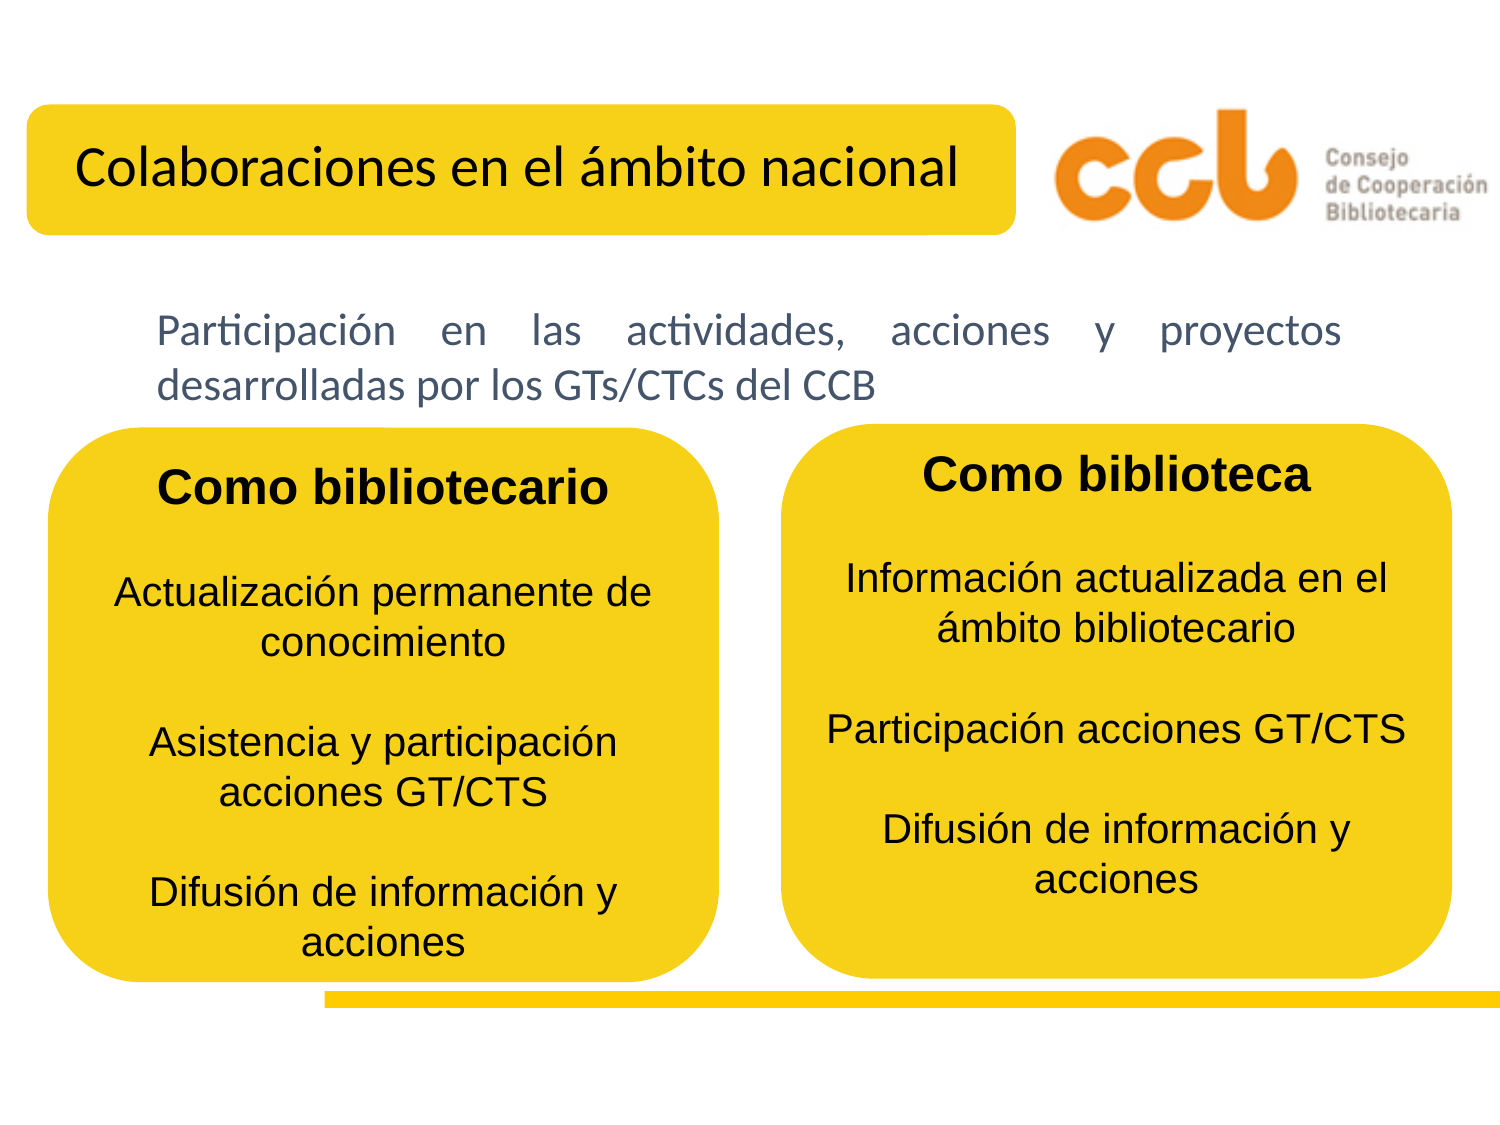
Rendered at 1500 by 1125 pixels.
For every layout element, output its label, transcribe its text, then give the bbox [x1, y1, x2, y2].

picture [1044, 88, 1500, 248]
list Participación en las actividades, acciones y proyectos desarrolladas por los GTs/CTCs del CCB [141, 292, 1359, 426]
text_box Como biblioteca Información actualizada en el ámbito bibliotecario Participación acciones GT/CTS Difusión de información y acciones [782, 424, 1452, 978]
text_box Como bibliotecario Actualización permanente de conocimiento Asistencia y participación acciones GT/CTS Difusión de información y acciones [48, 428, 718, 982]
text_box Colaboraciones en el ámbito nacional [0, 73, 1036, 262]
